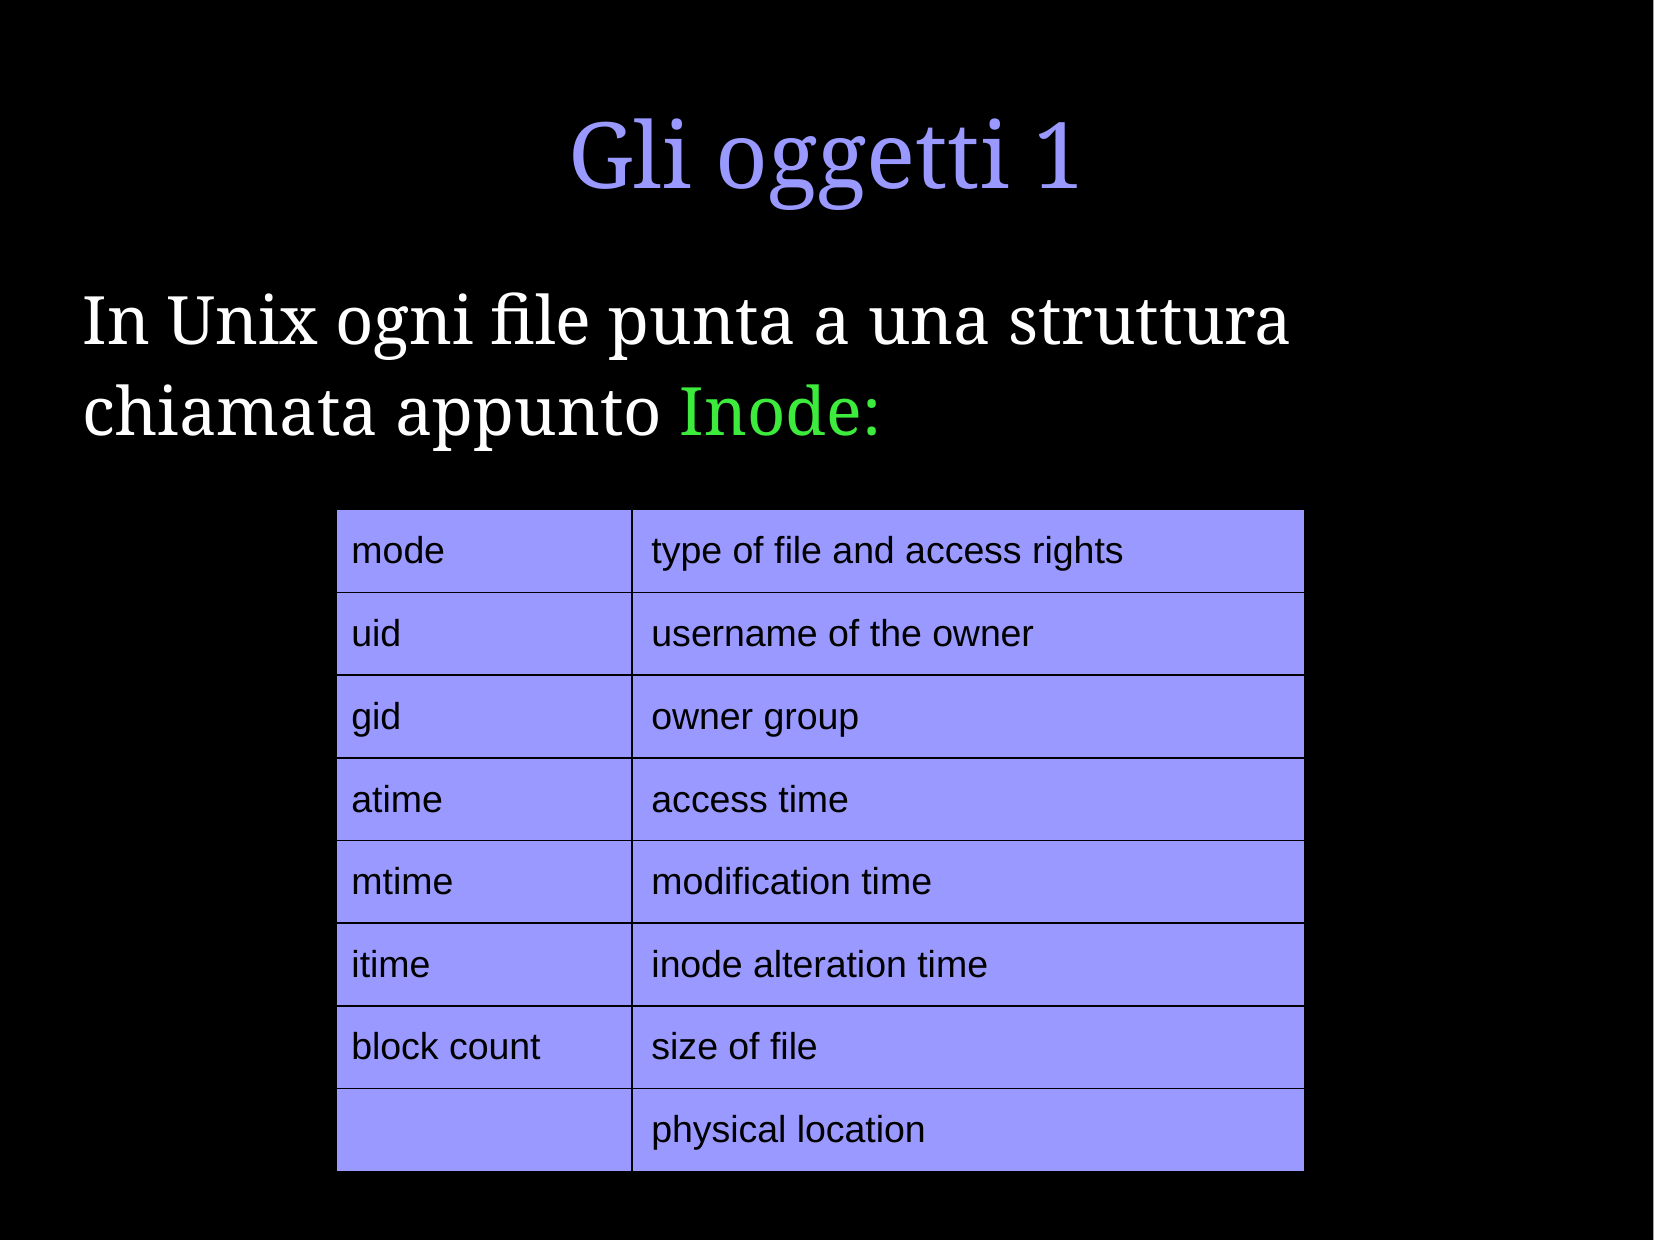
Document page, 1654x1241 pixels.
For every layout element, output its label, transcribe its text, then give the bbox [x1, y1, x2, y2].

text_box gid owner group [336, 674, 631, 758]
text_box uid username of the owner [633, 592, 1306, 674]
text_box uid username of the owner [336, 592, 631, 674]
text_box gid owner group [633, 674, 1306, 758]
title Gli oggetti 1 [82, 56, 1571, 250]
text_box mtime modification time [633, 840, 1306, 924]
text_box itime inode alteration time [633, 924, 1306, 1006]
text_box atime access time [336, 758, 631, 840]
text_box block count size of file [336, 1006, 631, 1089]
text_box mtime modification time [336, 840, 631, 924]
text_box block count size of file [633, 1006, 1306, 1089]
text_box itime inode alteration time [336, 924, 631, 1006]
subtitle In Unix ogni file punta a una struttura chiamata appunto Inode: [82, 283, 1571, 520]
text_box atime access time [633, 758, 1306, 840]
text_box mode type of file and access rights [336, 509, 1306, 592]
text_box physical location [336, 1089, 631, 1172]
text_box physical location [632, 1089, 1306, 1172]
